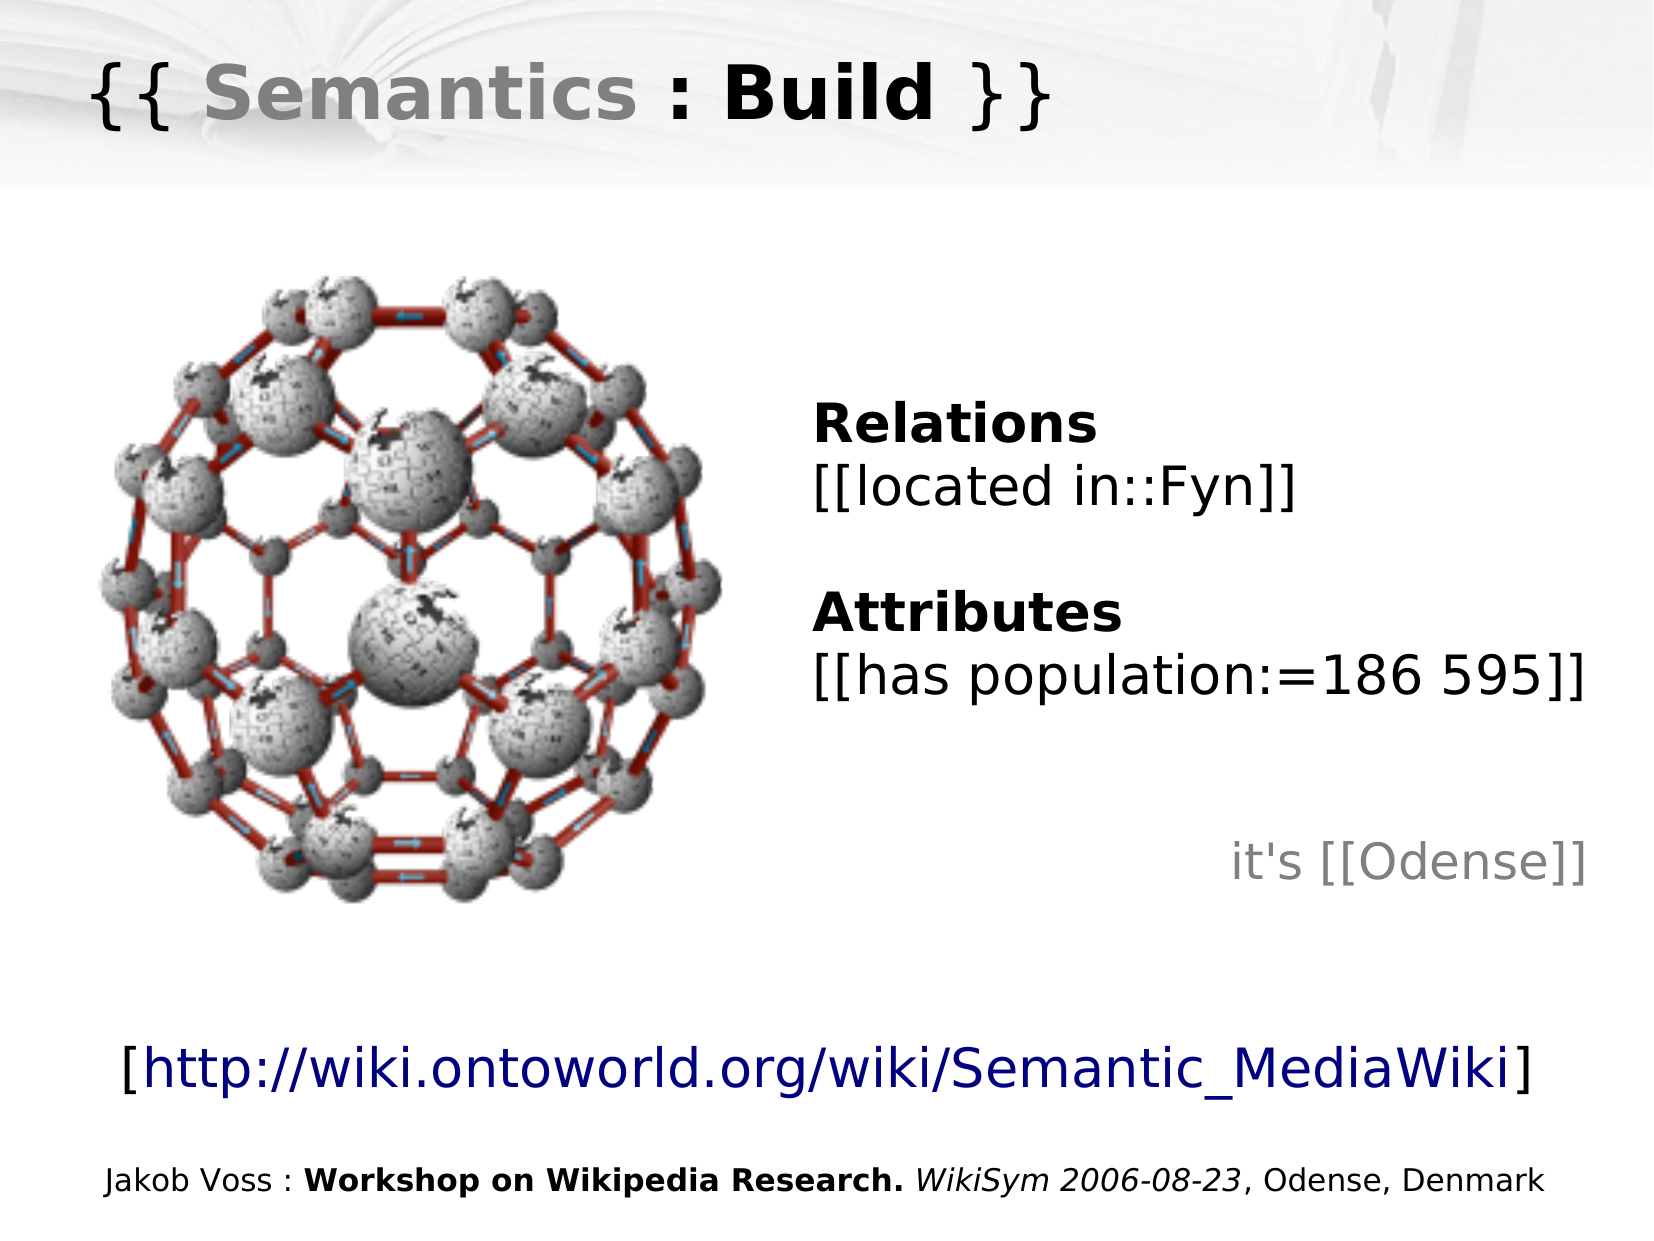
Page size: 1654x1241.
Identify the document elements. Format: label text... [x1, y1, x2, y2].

text_box [http://wiki.ontoworld.org/wiki/Semantic_MediaWiki] [106, 1029, 1549, 1108]
text_box Relations [[located in::Fyn]] Attributes [[has population:=186 595]] it's [[Odense]] [797, 385, 1603, 900]
picture [0, 0, 1654, 188]
title {{ Semantics : Build }} [82, 37, 1571, 151]
picture [97, 265, 729, 920]
